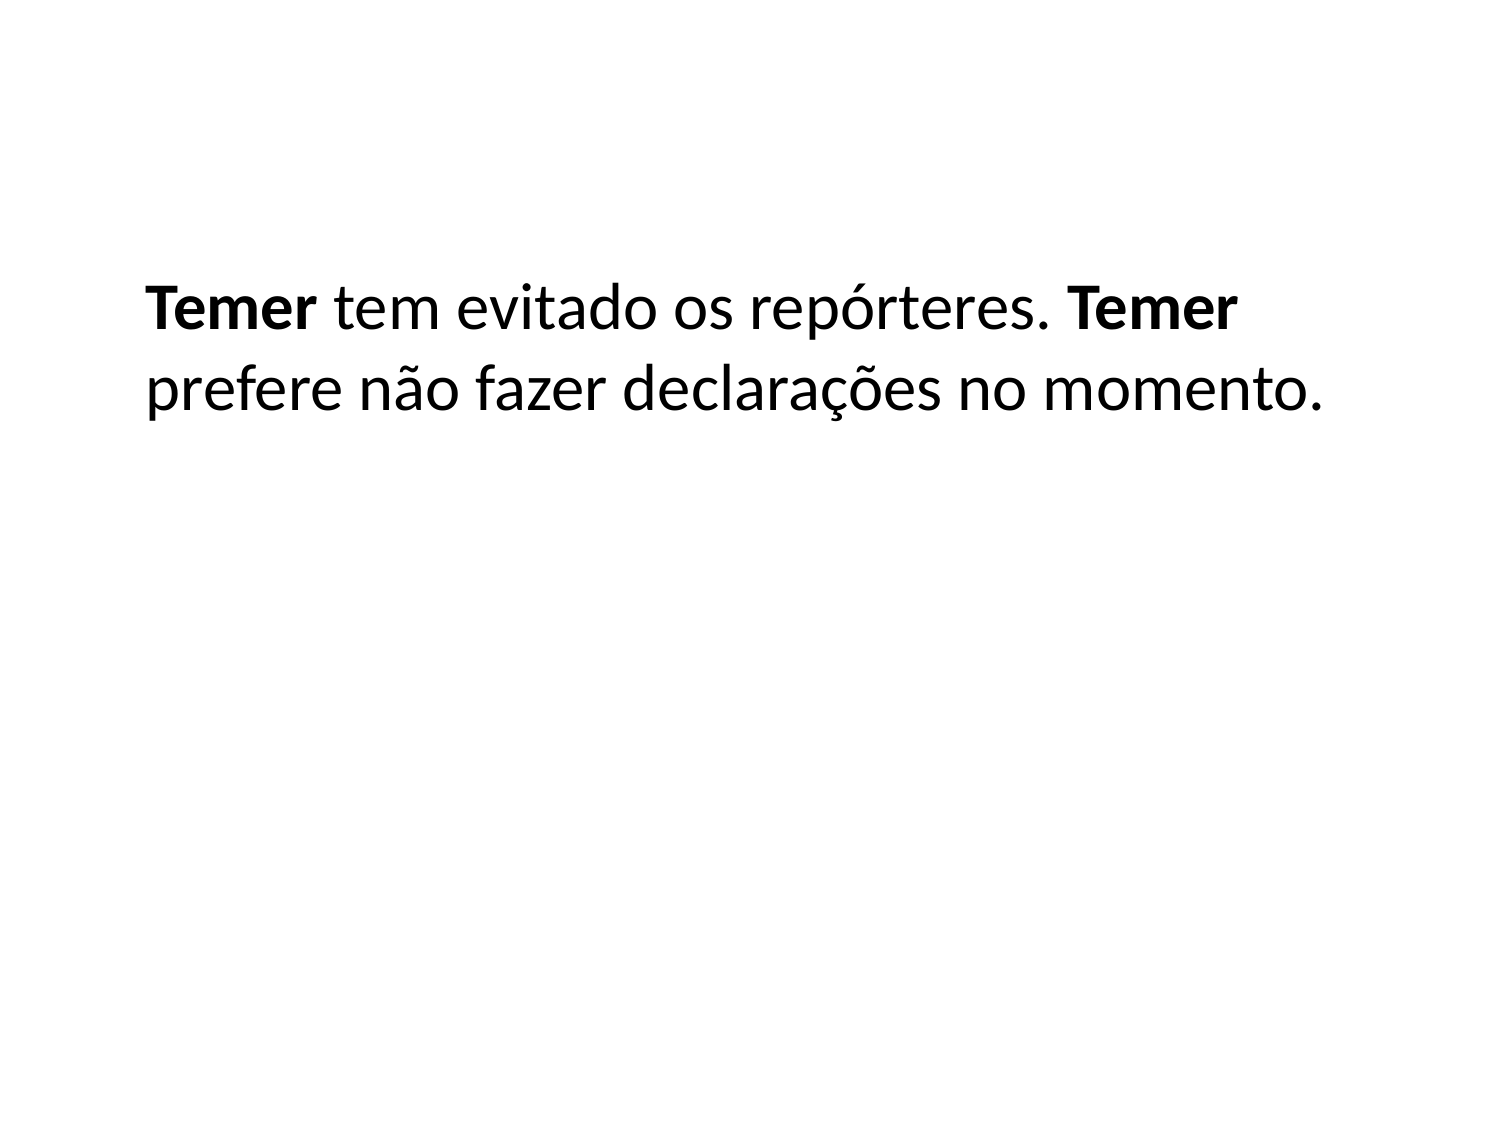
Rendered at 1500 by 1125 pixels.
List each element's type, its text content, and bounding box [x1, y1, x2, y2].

list Temer tem evitado os repórteres. Temer prefere não fazer declarações no momento. [75, 263, 1425, 916]
